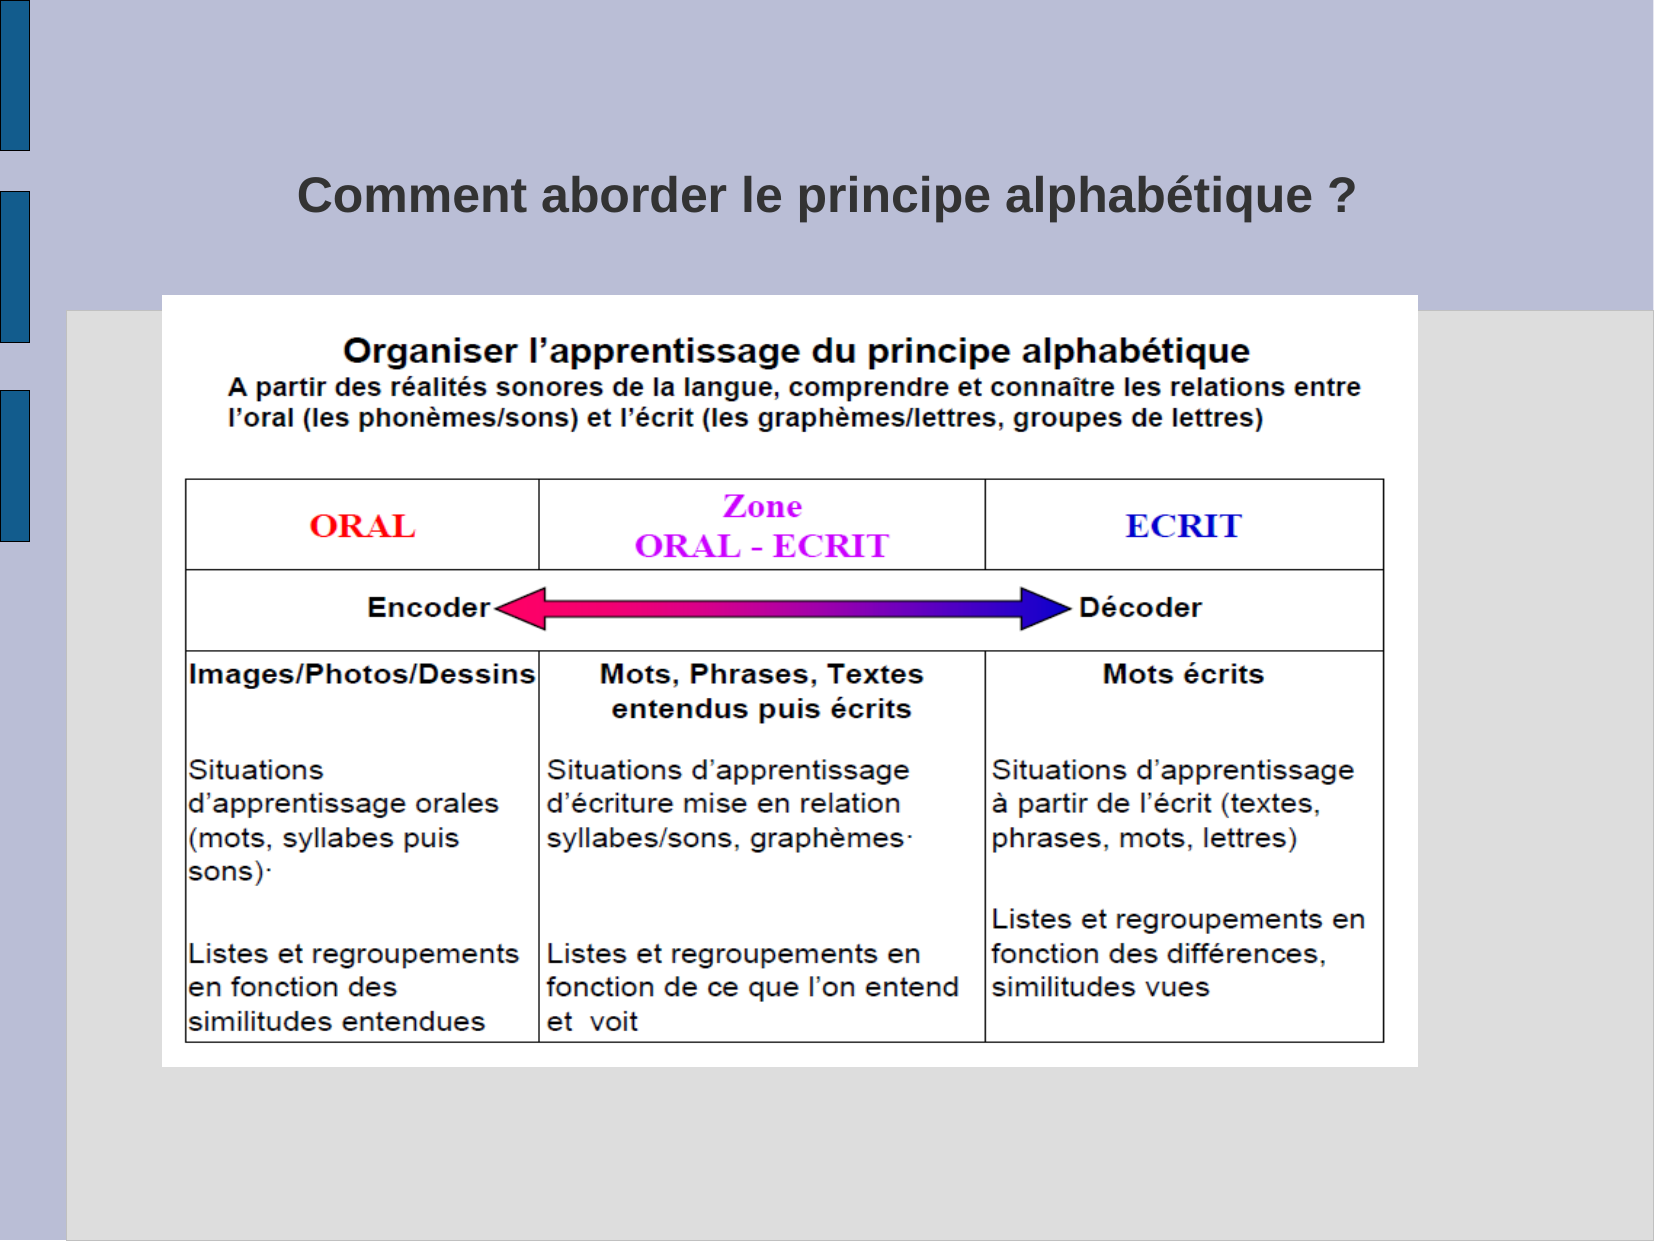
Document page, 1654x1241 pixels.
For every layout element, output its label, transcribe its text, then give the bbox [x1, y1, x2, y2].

picture [162, 295, 1418, 1067]
title Comment aborder le principe alphabétique ? [121, 91, 1534, 299]
